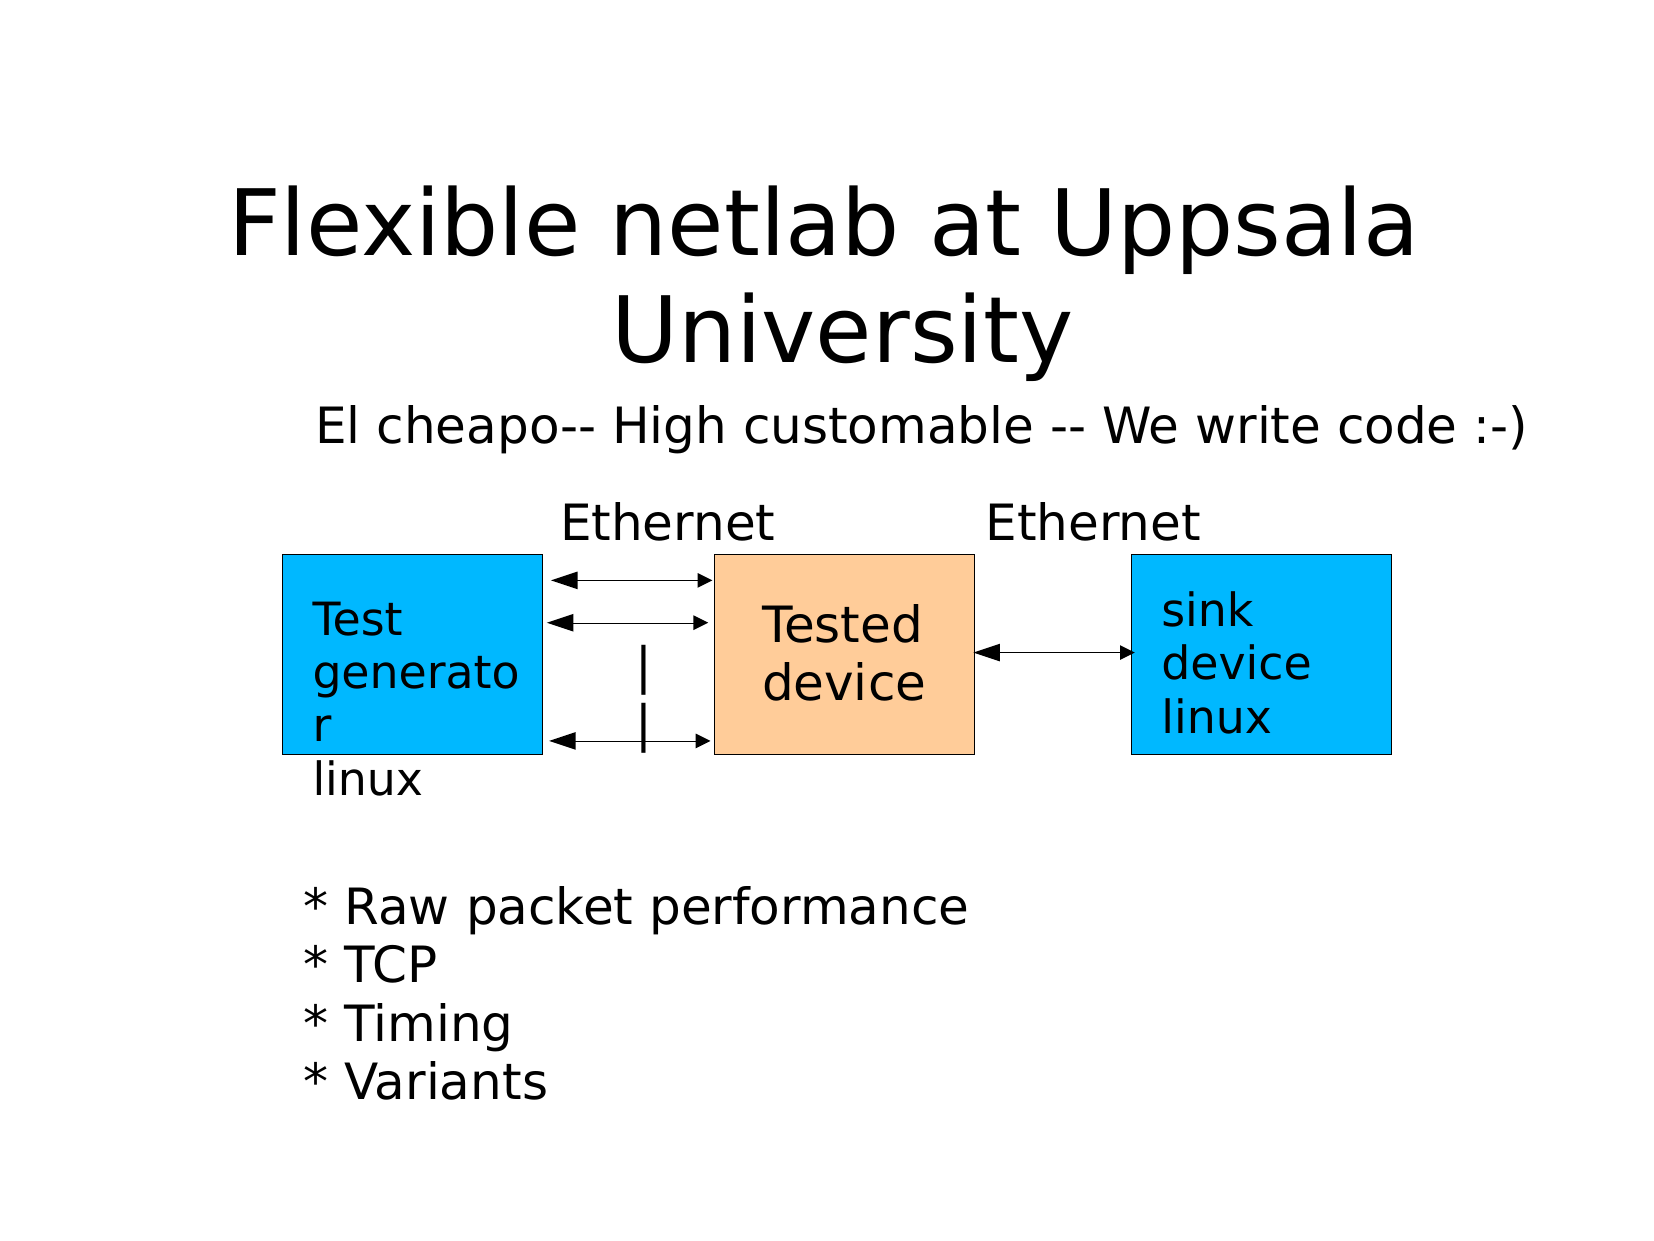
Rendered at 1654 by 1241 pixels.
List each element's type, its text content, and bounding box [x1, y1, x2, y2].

title Flexible netlab at Uppsala University [118, 168, 1531, 387]
text_box * Raw packet performance * TCP * Timing * Variants [288, 812, 998, 1177]
text_box Tested device [800, 554, 975, 755]
text_box Test generator linux [297, 585, 538, 814]
text_box El cheapo-- High customable -- We write code :-) [300, 389, 1562, 463]
text_box [1131, 554, 1392, 755]
text_box Ethernet | | [545, 486, 800, 820]
text_box sink device linux [1146, 576, 1386, 873]
text_box Ethernet [970, 486, 1226, 560]
text_box [282, 554, 543, 755]
